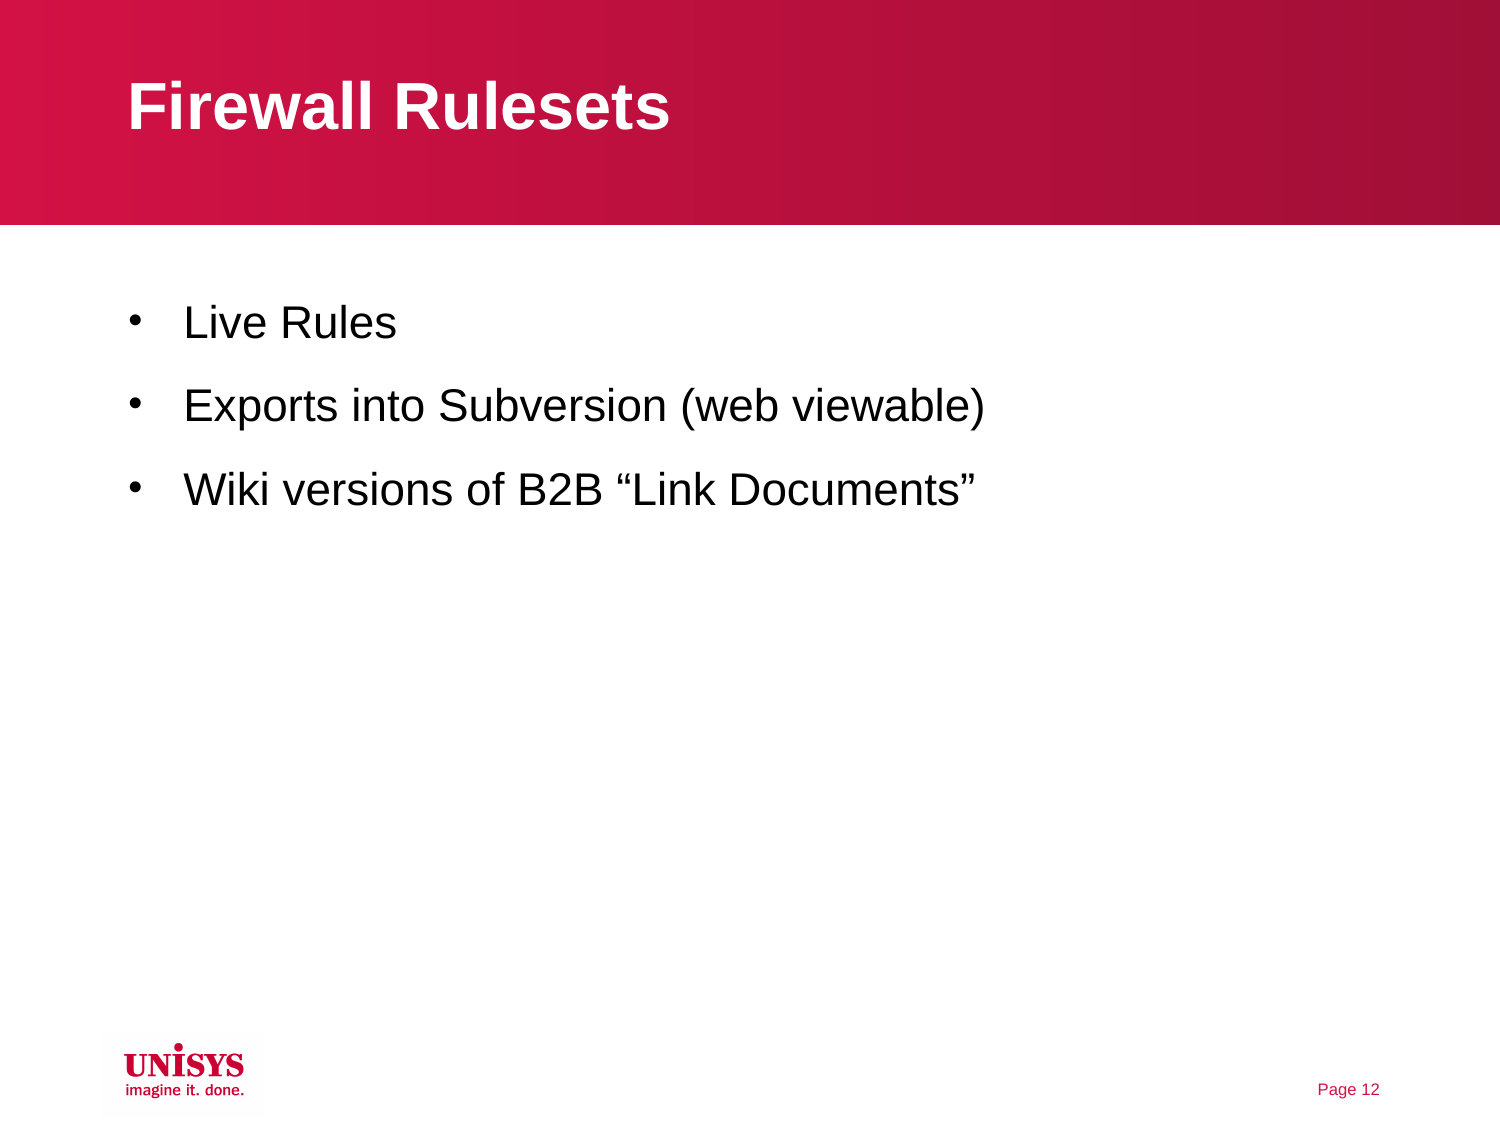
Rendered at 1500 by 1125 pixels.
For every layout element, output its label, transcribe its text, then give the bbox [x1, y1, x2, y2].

picture [101, 1031, 265, 1118]
title Firewall Rulesets [112, 21, 1387, 195]
list Live Rules Exports into Subversion (web viewable) Wiki versions of B2B “Link Documents” [112, 284, 1387, 1028]
